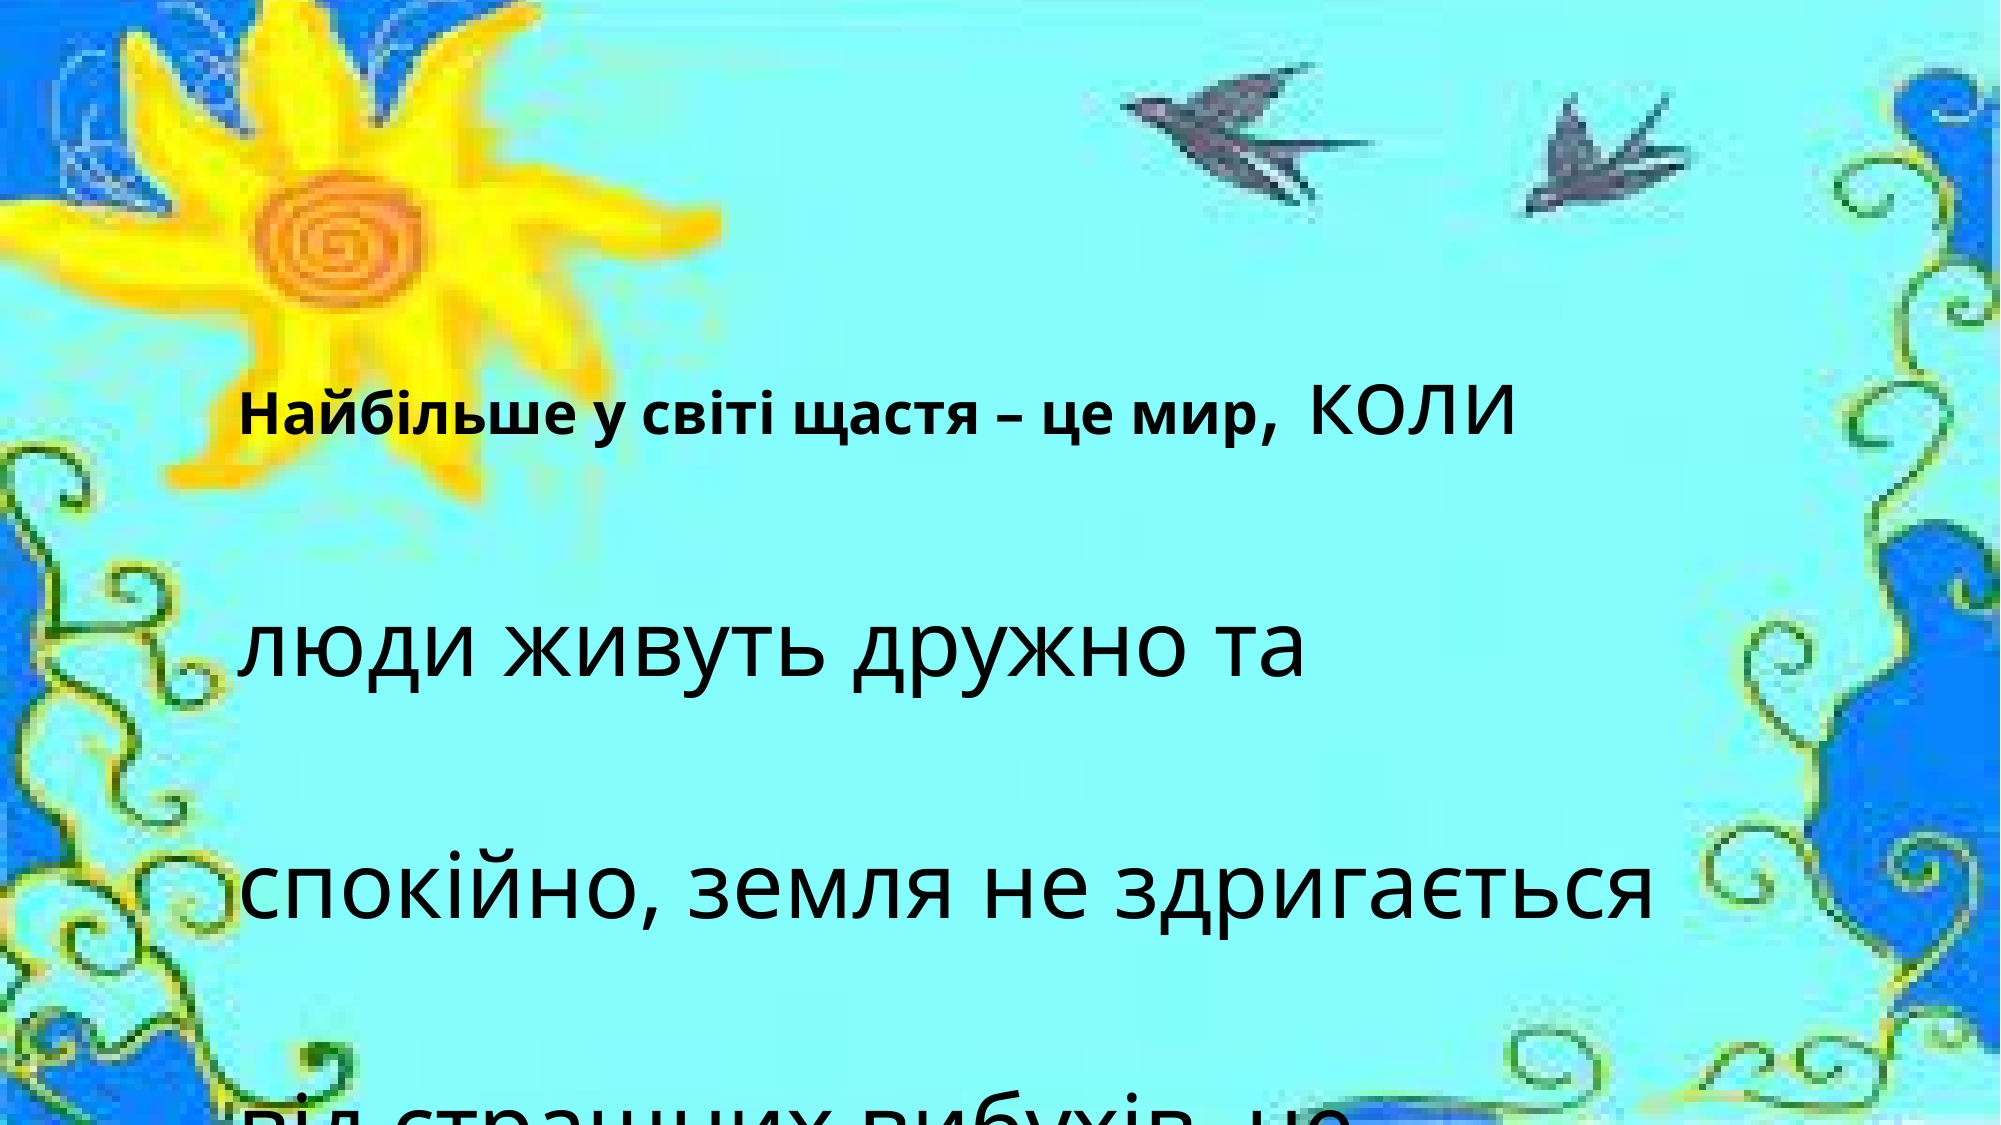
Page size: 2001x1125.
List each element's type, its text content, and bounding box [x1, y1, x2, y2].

picture [495, 1117, 519, 1125]
picture [253, 1118, 276, 1125]
picture [0, 0, 2000, 1125]
picture [1318, 1117, 1341, 1125]
subtitle Найбільше у світі щастя – це мир, коли люди живуть дружно та спокійно, земля не здригається від страшних вибухів, не ллються сльози горя та втрат. Цей день присвячений ідеалам миру як у відносинах усередині держав, так і у відносинах між усіма державами, народами та покликаний змусити всіх не тільки задуматись, але й зробити щось заради спокою на Землі. [223, 203, 1760, 1082]
picture [989, 1121, 1008, 1125]
picture [874, 1118, 897, 1125]
picture [1160, 1118, 1183, 1125]
picture [339, 1117, 350, 1125]
